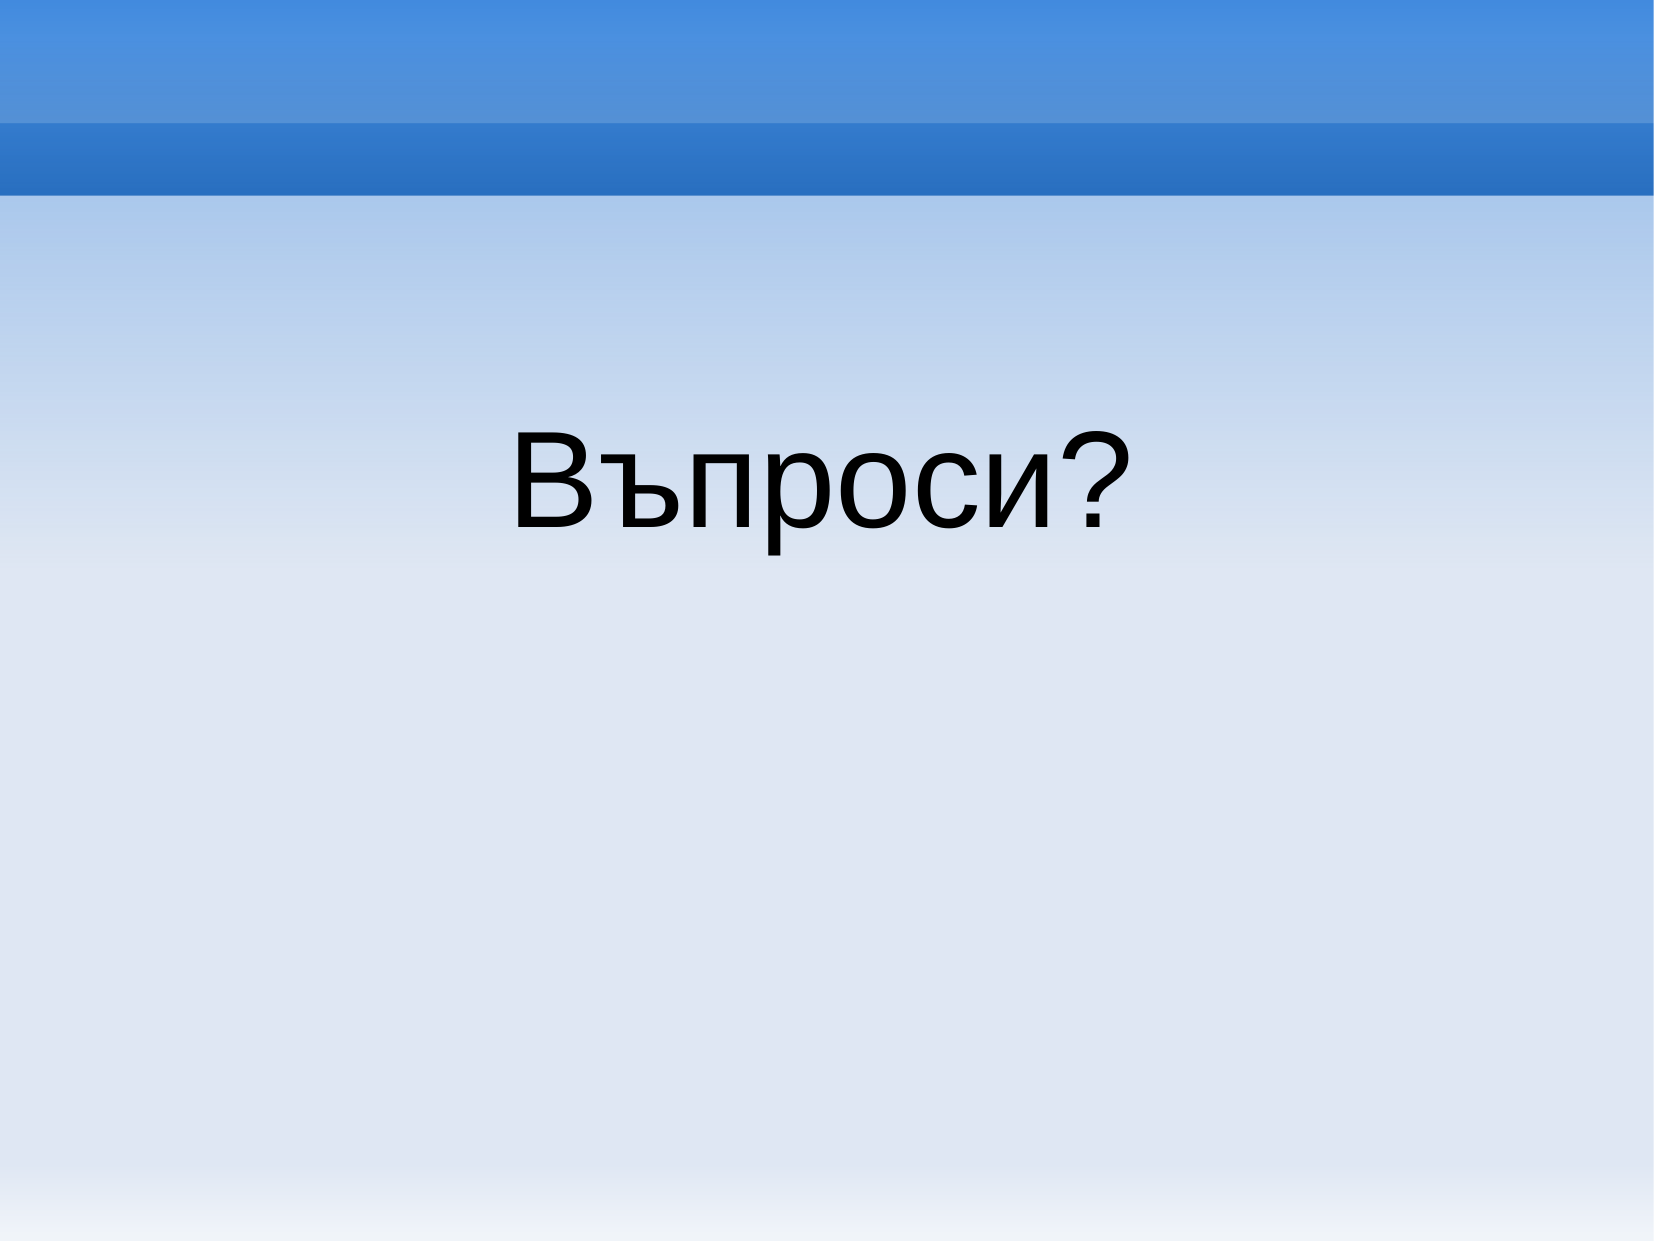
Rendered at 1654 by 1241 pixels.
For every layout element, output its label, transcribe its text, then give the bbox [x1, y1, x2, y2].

subtitle Въпроси? [76, 7, 1565, 1102]
picture [0, 0, 1654, 1241]
